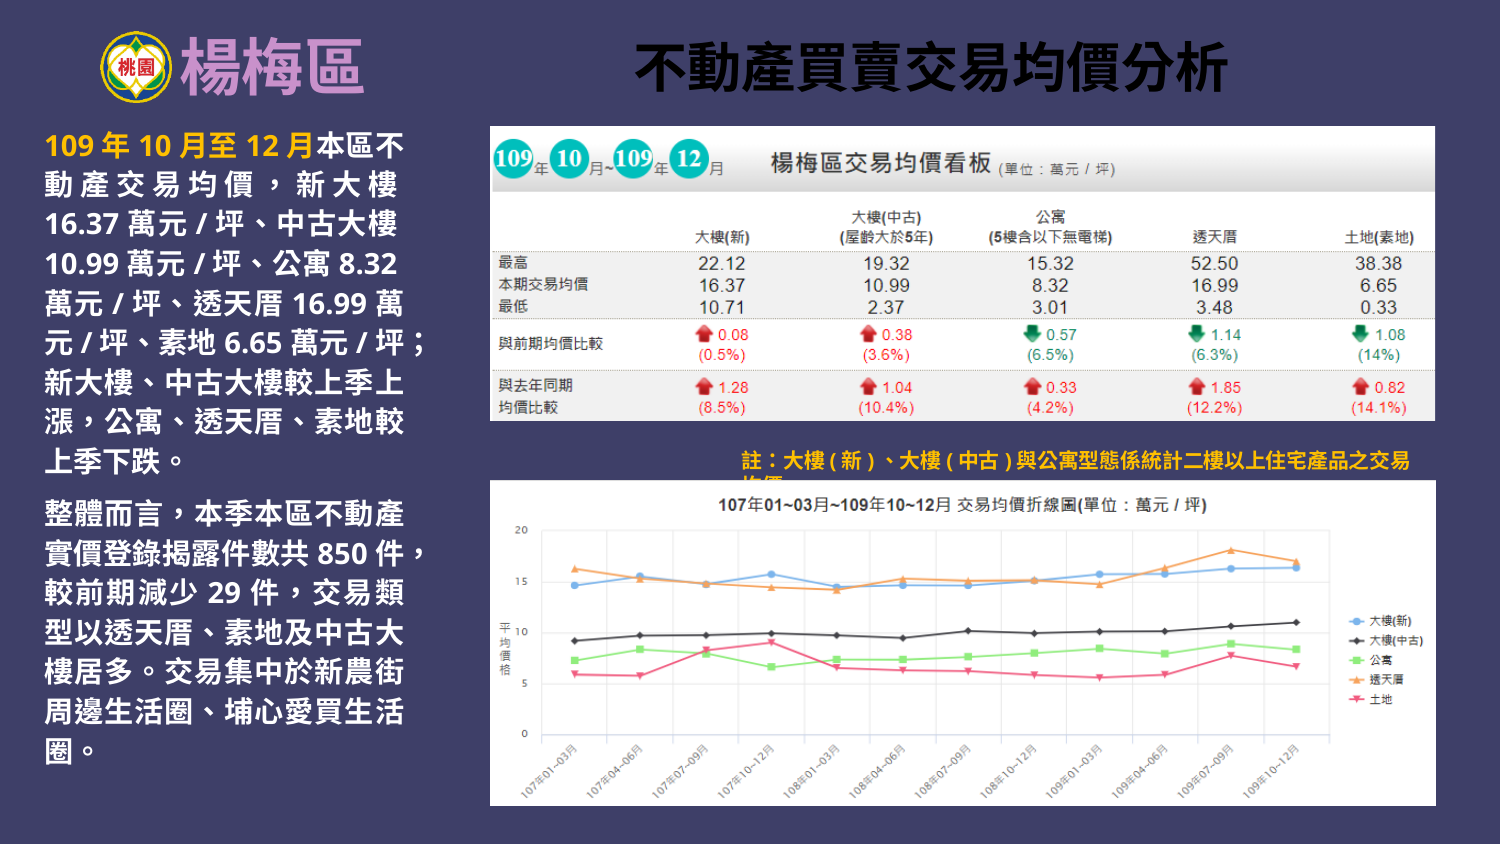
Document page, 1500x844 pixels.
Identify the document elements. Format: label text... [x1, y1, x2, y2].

text_box 註：大樓(新)、大樓(中古)與公寓型態係統計二樓以上住宅產品之交易均價 [726, 440, 1442, 506]
picture [490, 126, 1436, 421]
text_box 不動產買賣交易均價分析 [524, 26, 1340, 107]
text_box 109年10月至12月本區不動產交易均價，新大樓16.37萬元/坪、中古大樓10.99萬元/坪、公寓8.32萬元/坪、透天厝16.99萬元/坪、素地6.65萬元/坪；新大樓、中古大樓較上季上漲，公寓、透天厝、素地較上季下跌。 整體而言，本季本區不動產實價登錄揭露件數共850件，較前期減少29件，交易類型以透天厝、素地及中古大樓居多。交易集中於新農街周邊生活圈、埔心愛買生活圈。 [29, 114, 420, 776]
text_box 楊梅區 [164, 20, 414, 111]
picture [100, 31, 164, 103]
picture [490, 480, 1436, 806]
